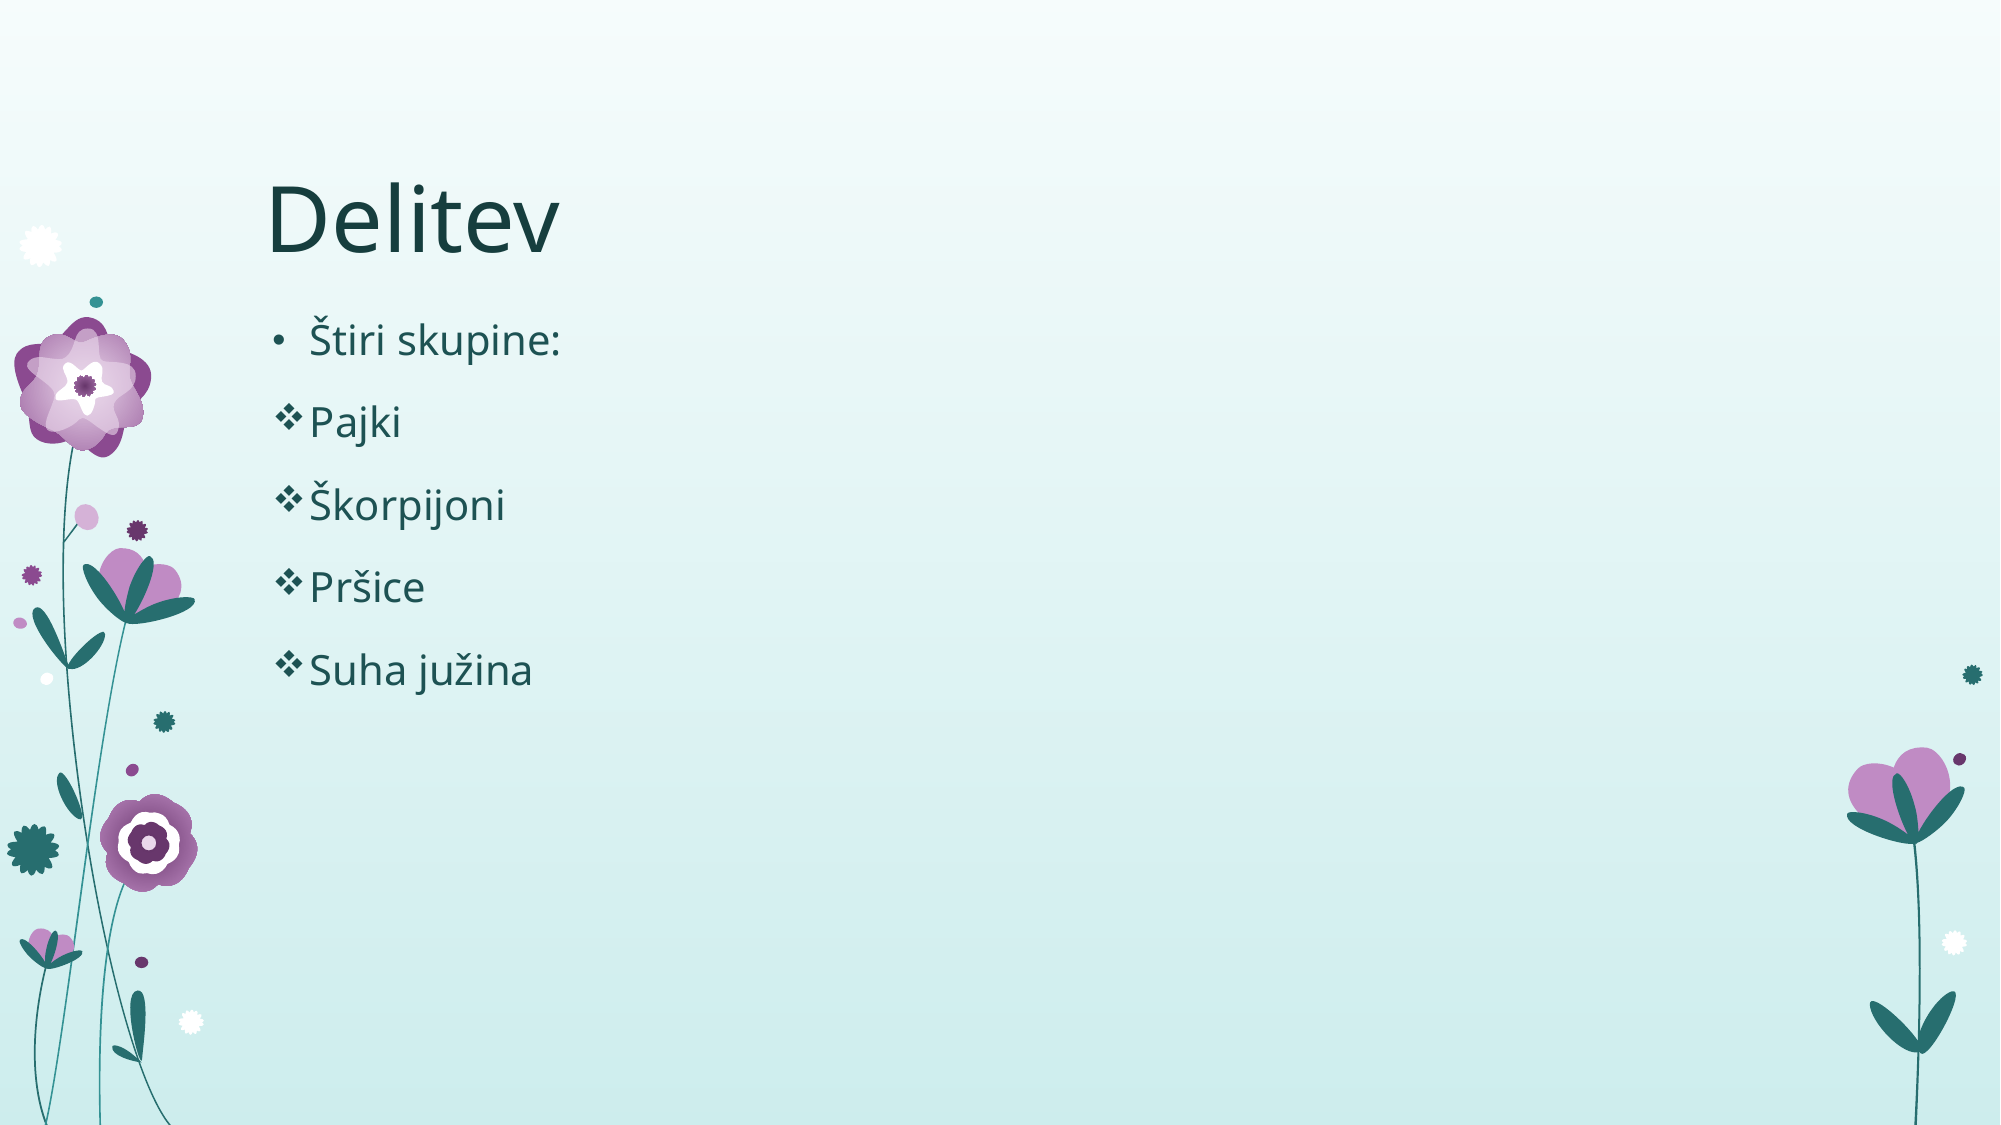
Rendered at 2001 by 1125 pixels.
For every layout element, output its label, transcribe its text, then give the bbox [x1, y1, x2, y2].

title Delitev [249, 92, 1750, 281]
list Štiri skupine: Pajki Škorpijoni Pršice Suha južina [249, 311, 1750, 987]
